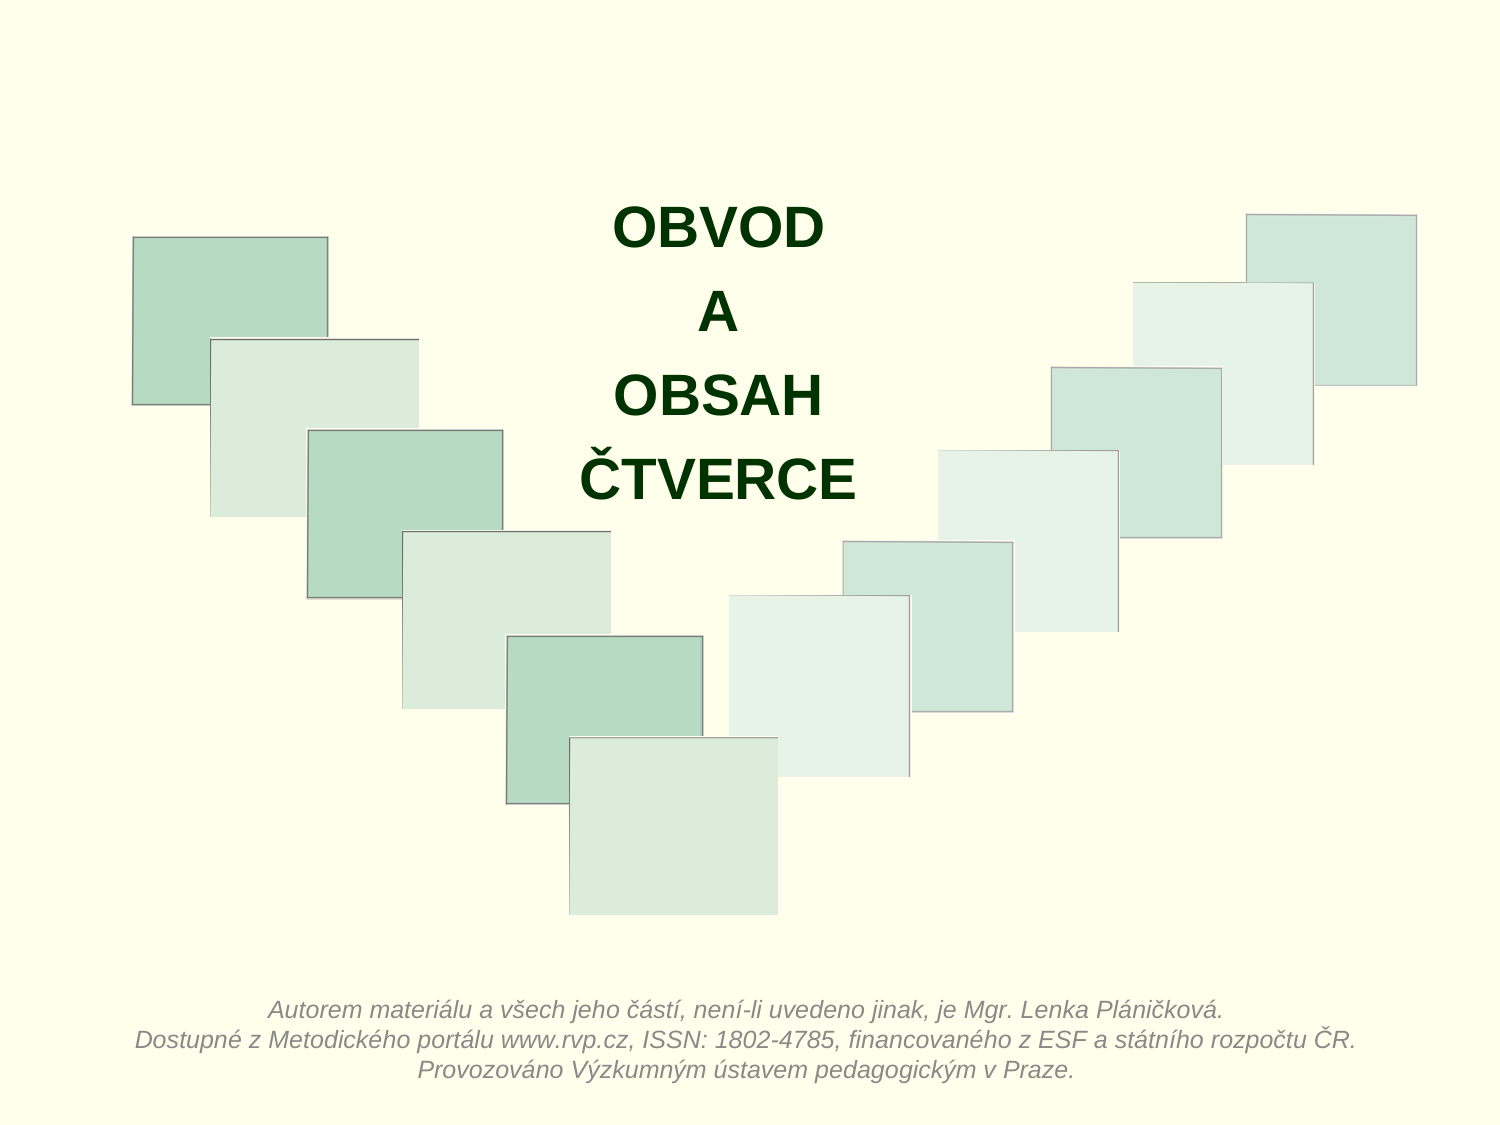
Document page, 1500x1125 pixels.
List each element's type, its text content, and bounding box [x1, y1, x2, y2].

text_box Autorem materiálu a všech jeho částí, není-li uvedeno jinak, je Mgr. Lenka Pláničková. Dostupné z Metodického portálu www.rvp.cz, ISSN: 1802-4785, financovaného z ESF a státního rozpočtu ČR. Provozováno Výzkumným ústavem pedagogickým v Praze. [40, 997, 1454, 1080]
text_box OBVOD A OBSAH ČTVERCE [86, 167, 1352, 558]
picture [131, 213, 1418, 915]
